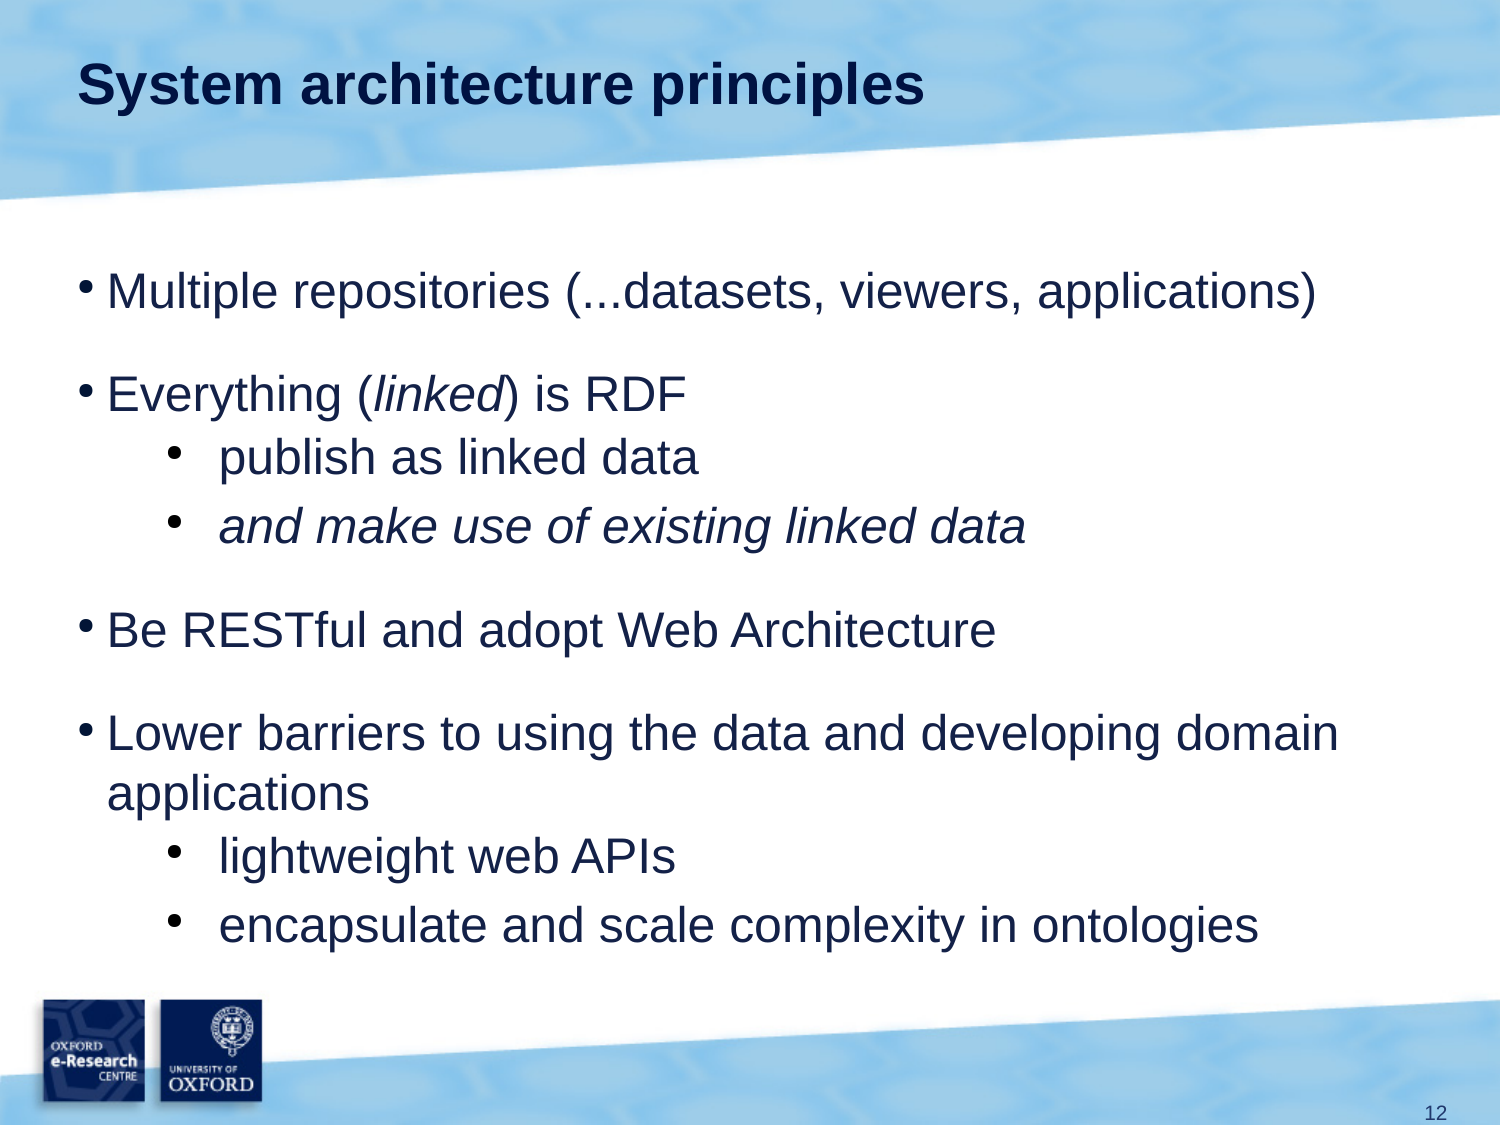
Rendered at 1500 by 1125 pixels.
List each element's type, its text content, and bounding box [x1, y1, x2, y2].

picture [0, 944, 1500, 1125]
picture [0, 0, 1500, 213]
title System architecture principles [62, 24, 1409, 138]
list Multiple repositories (...datasets, viewers, applications) Everything (linked) is RDF publish as linked data and make use of existing linked data Be RESTful and adopt Web Architecture Lower barriers to using the data and developing domain applications lightweight web APIs encapsulate and scale complexity in ontologies [62, 250, 1388, 972]
